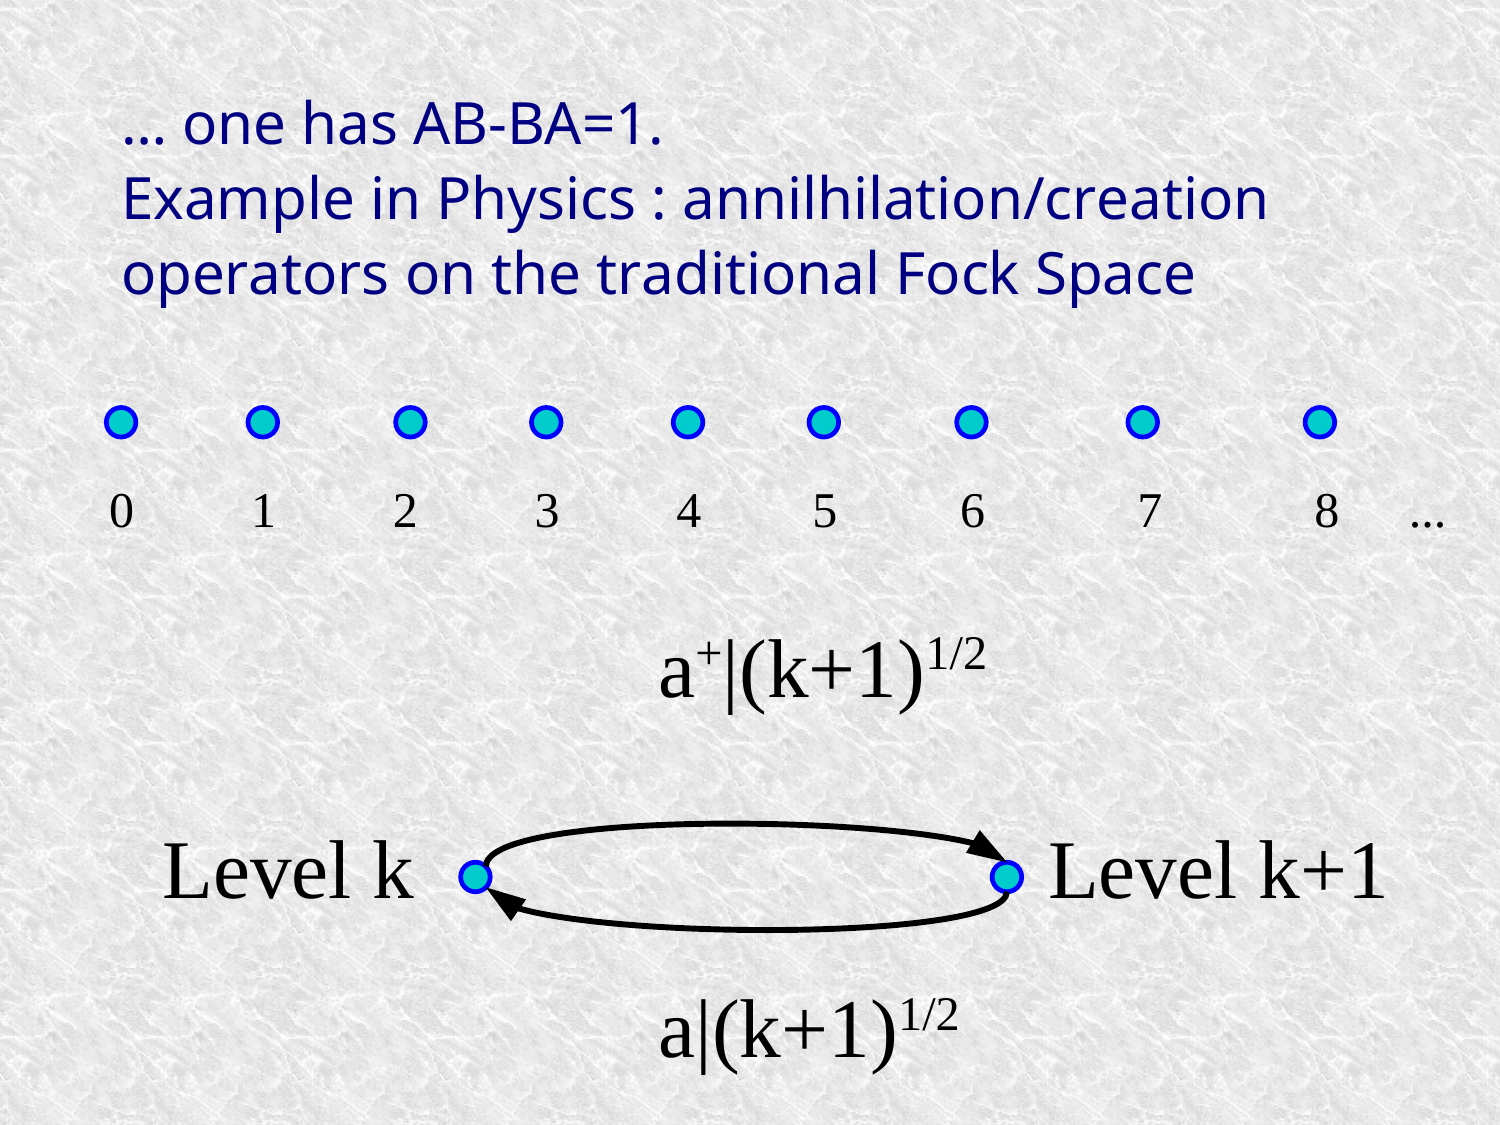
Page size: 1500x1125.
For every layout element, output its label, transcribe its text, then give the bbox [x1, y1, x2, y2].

text_box [1305, 407, 1335, 438]
text_box a|(k+1)1/2 [643, 980, 1034, 1099]
text_box 2 [378, 478, 433, 550]
text_box 4 [661, 478, 717, 550]
text_box [809, 407, 839, 438]
text_box 3 [519, 478, 575, 550]
text_box a+|(k+1)1/2 [643, 620, 1034, 739]
text_box [1127, 407, 1158, 438]
text_box [106, 407, 136, 438]
text_box [992, 862, 1022, 892]
text_box 8 [1299, 478, 1355, 550]
text_box … one has AB-BA=1. Example in Physics : annilhilation/creation operators on the traditional Fock Space [106, 76, 1378, 296]
text_box [460, 862, 491, 892]
text_box 7 [1122, 478, 1178, 550]
text_box [673, 407, 703, 438]
text_box 5 [797, 478, 853, 550]
text_box 0 [94, 478, 150, 550]
text_box Level k+1 [1033, 820, 1405, 928]
text_box [956, 407, 987, 438]
text_box ... [1394, 478, 1462, 550]
text_box 1 [236, 478, 291, 550]
text_box [395, 407, 426, 438]
picture [0, 0, 1500, 1125]
text_box 6 [945, 478, 1000, 550]
text_box [531, 407, 562, 438]
text_box Level k [147, 820, 430, 928]
text_box [248, 407, 278, 438]
